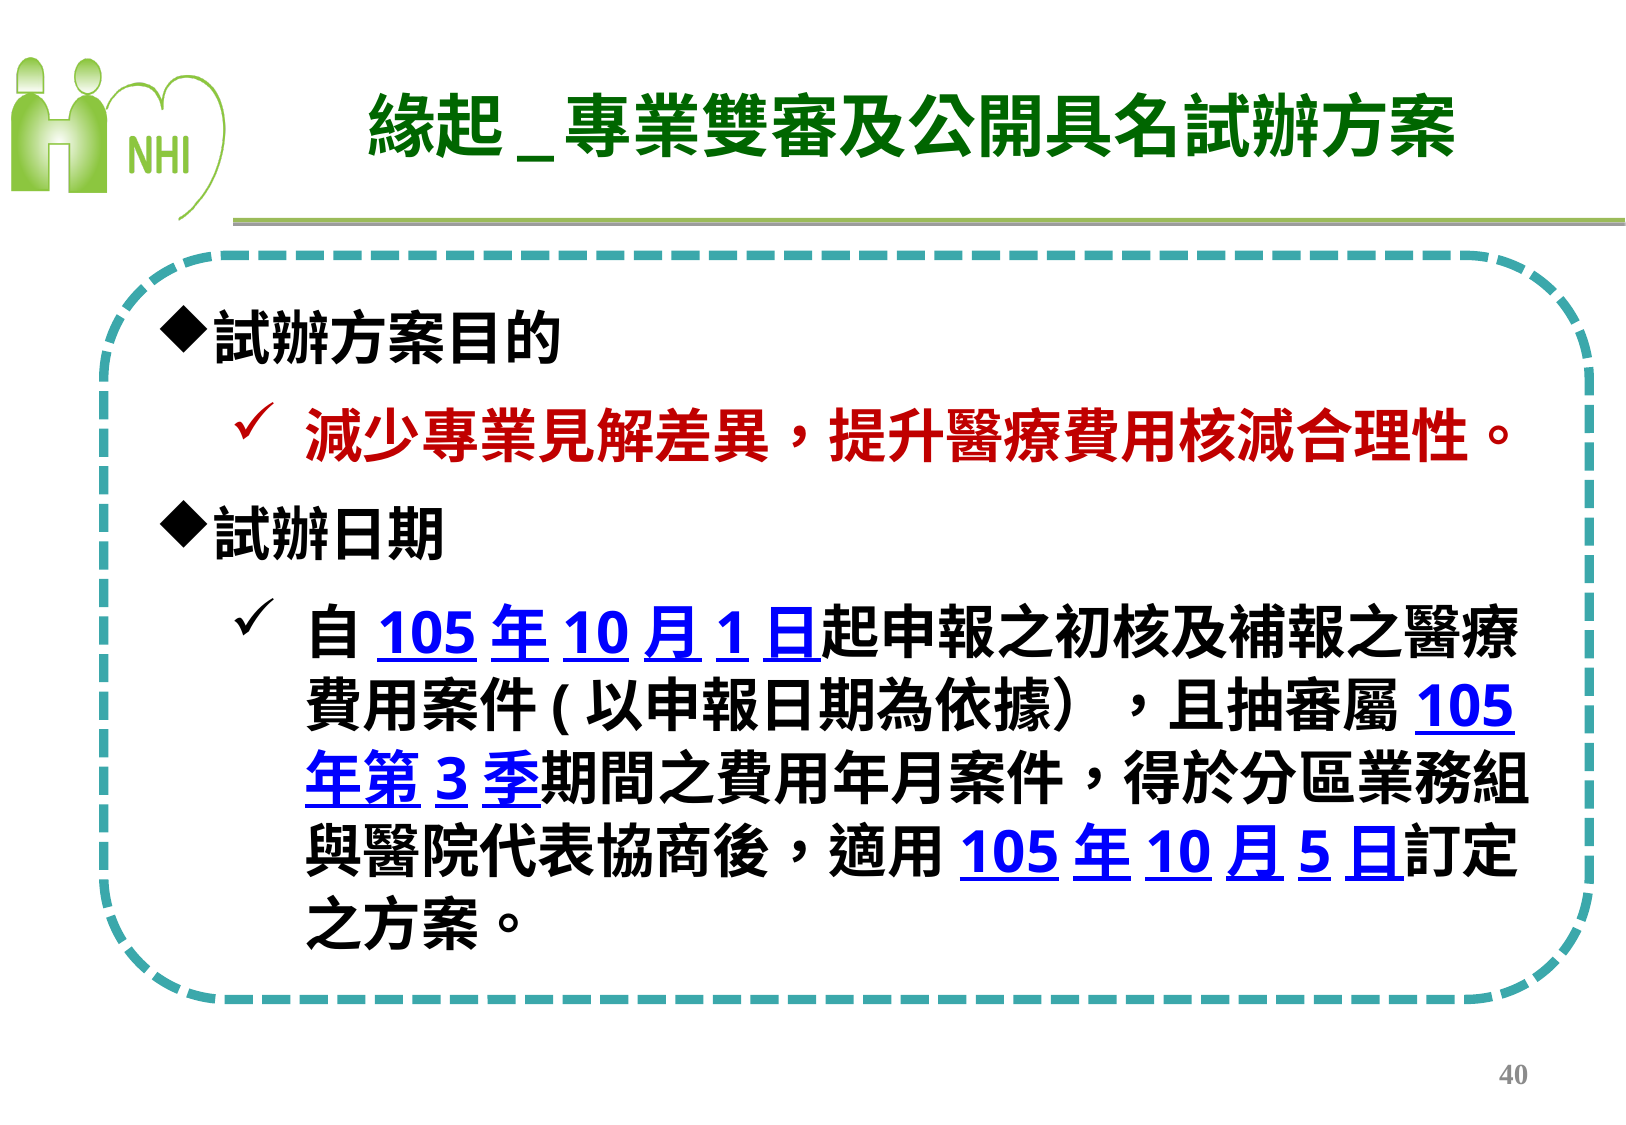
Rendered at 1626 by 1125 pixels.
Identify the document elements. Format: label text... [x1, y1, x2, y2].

text_box 試辦方案目的 減少專業見解差異，提升醫療費用核減合理性。 試辦日期 自105年10月1日起申報之初核及補報之醫療費用案件(以申報日期為依據），且抽審屬105年第3季期間之費用年月案件，得於分區業務組與醫院代表協商後，適用105年10月5日訂定之方案。 [103, 255, 1590, 1000]
slide_number <編號> [1164, 1042, 1544, 1103]
picture [0, 42, 233, 233]
title 緣起_專業雙審及公開具名試辦方案 [128, 54, 1581, 194]
